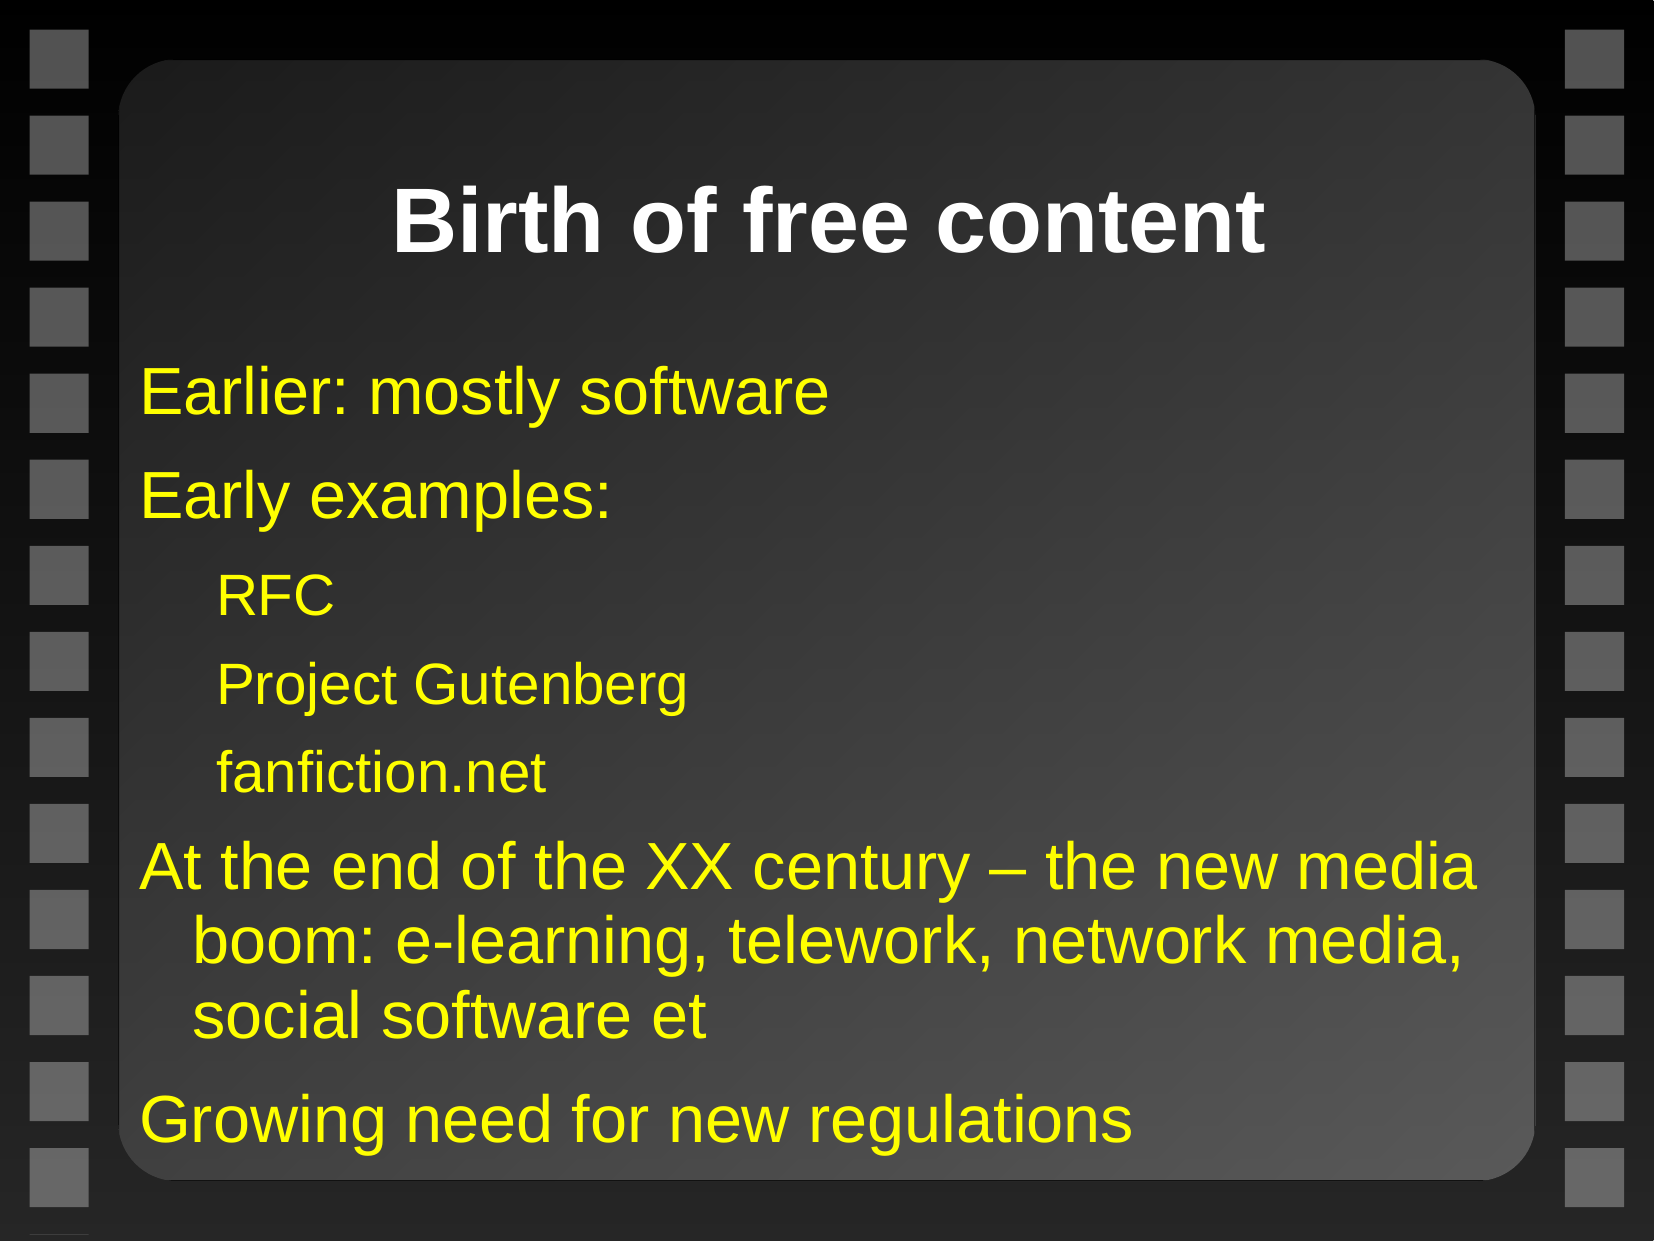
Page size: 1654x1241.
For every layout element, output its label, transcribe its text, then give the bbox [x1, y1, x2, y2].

title Birth of free content [123, 117, 1536, 325]
list Earlier: mostly software Early examples: RFC Project Gutenberg fanfiction.net At the end of the XX century – the new media boom: e-learning, telework, network media, social software et Growing need for new regulations [121, 354, 1534, 1158]
